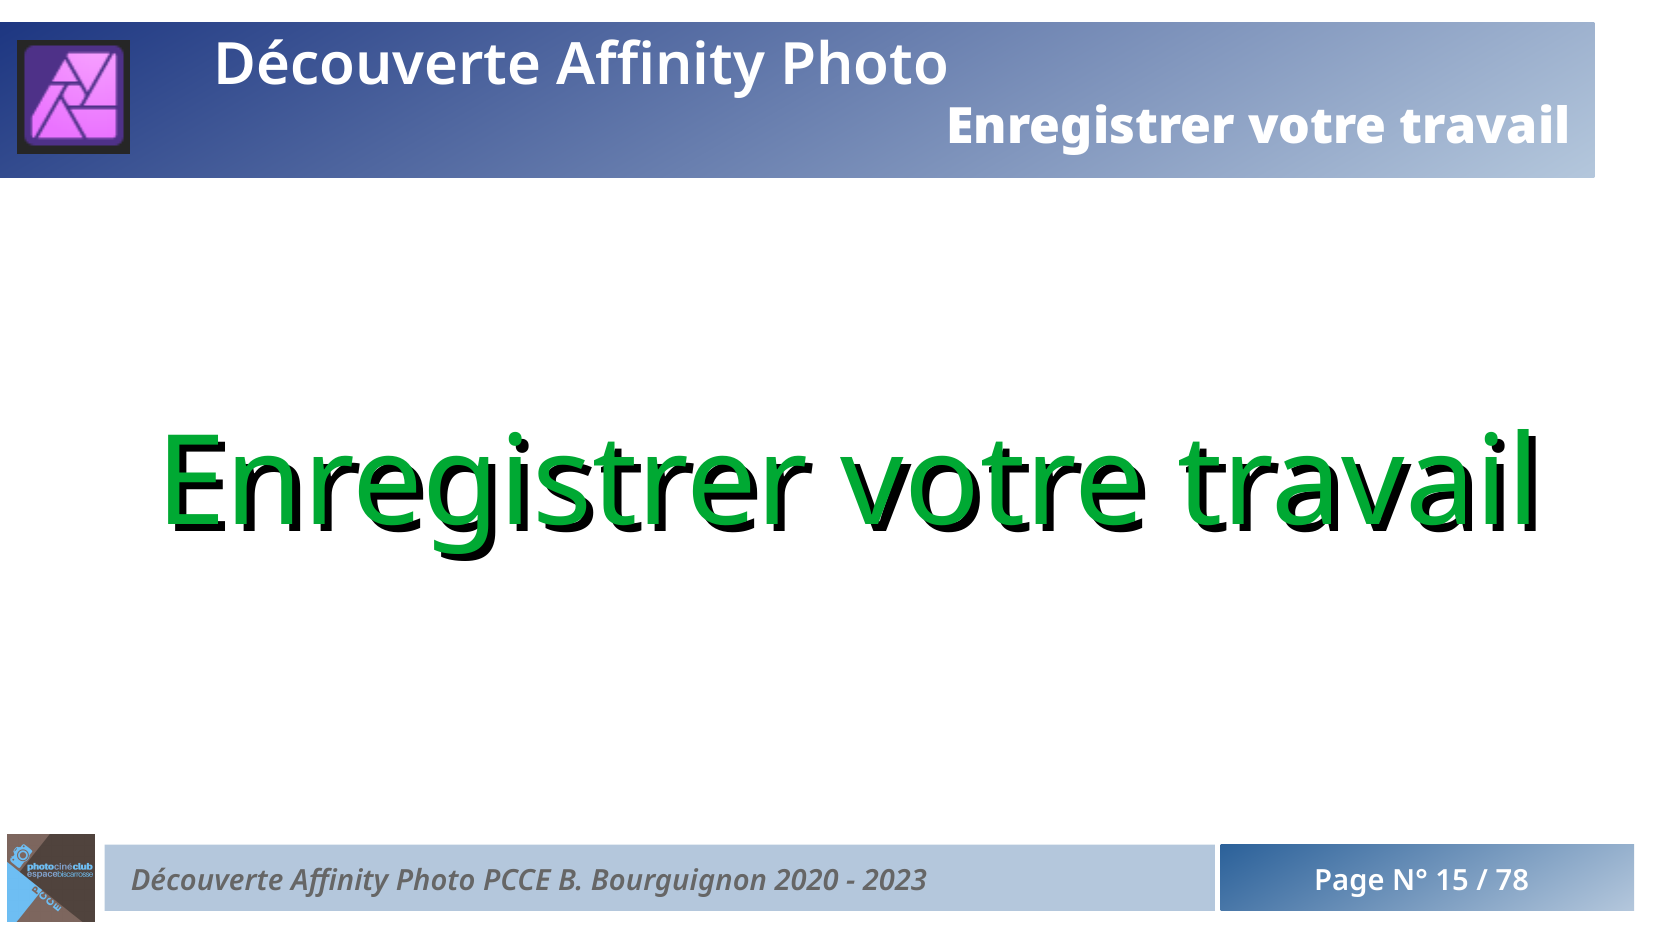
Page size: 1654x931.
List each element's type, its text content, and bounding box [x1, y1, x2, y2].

picture [7, 834, 95, 922]
text_box Enregistrer votre travail [141, 389, 1528, 562]
title Enregistrer votre travail [874, 47, 1571, 158]
picture [17, 40, 130, 154]
